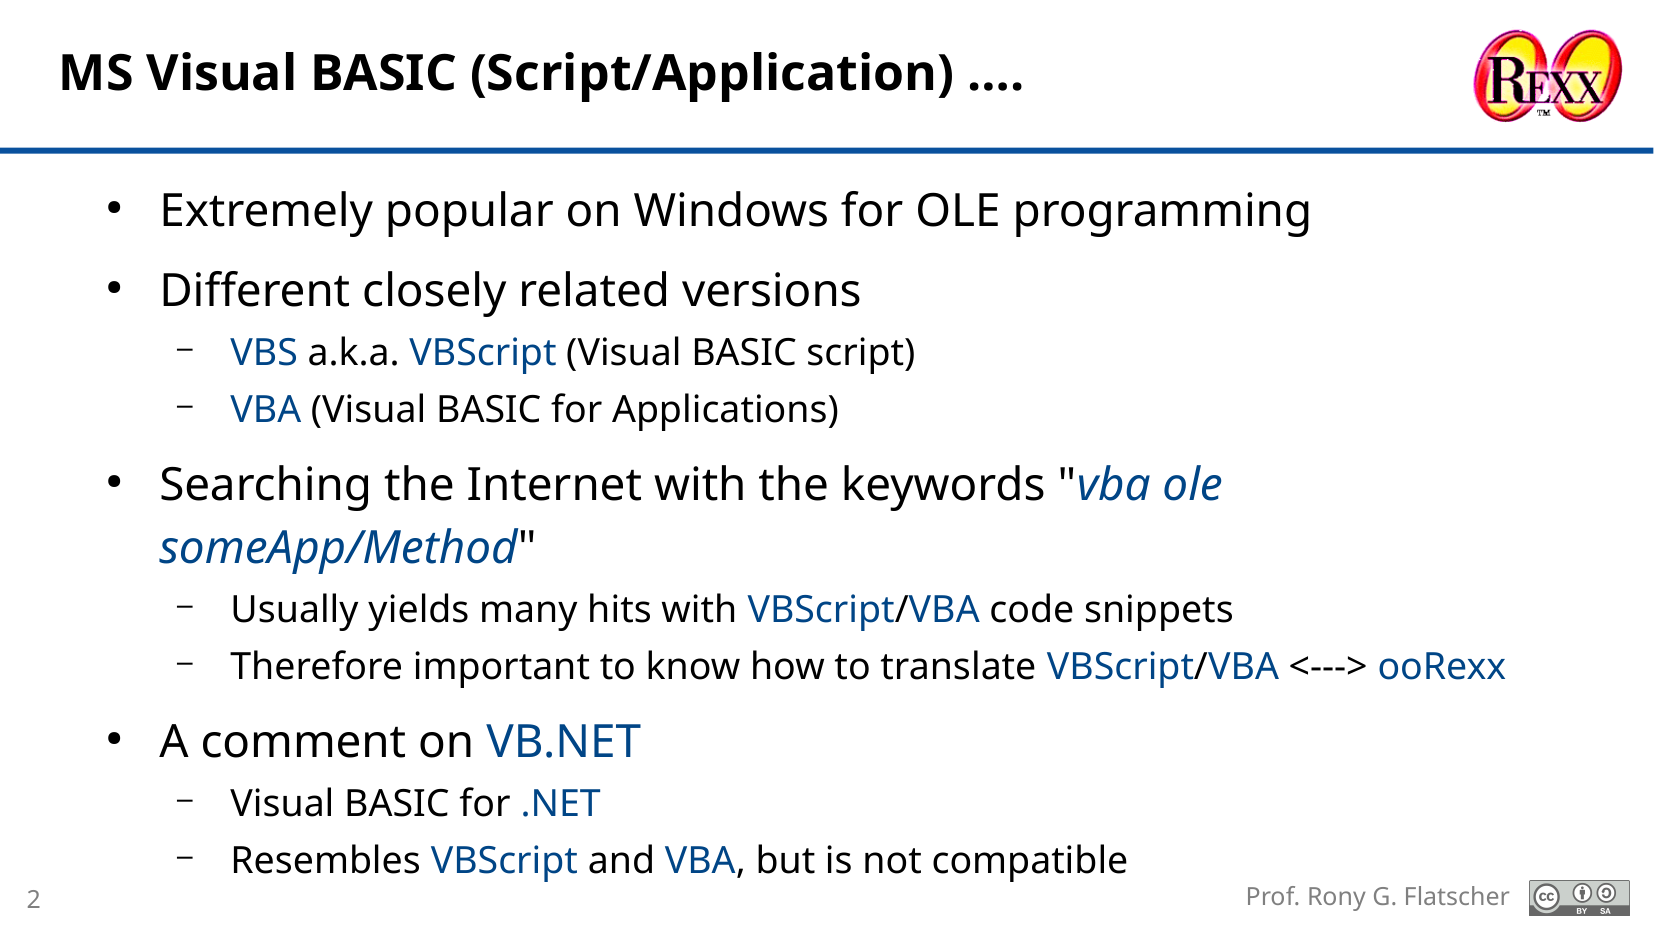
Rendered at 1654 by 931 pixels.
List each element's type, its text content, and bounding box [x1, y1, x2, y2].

title MS Visual BASIC (Script/Application) …. [0, 0, 1625, 146]
list Extremely popular on Windows for OLE programming Different closely related versions VBS a.k.a. VBScript (Visual BASIC script) VBA (Visual BASIC for Applications) Searching the Internet with the keywords "vba ole someApp/Method" Usually yields many hits with VBScript/VBA code snippets Therefore important to know how to translate VBScript/VBA <---> ooRexx A comment on VB.NET Visual BASIC for .NET Resembles VBScript and VBA, but is not compatible [88, 177, 1610, 857]
